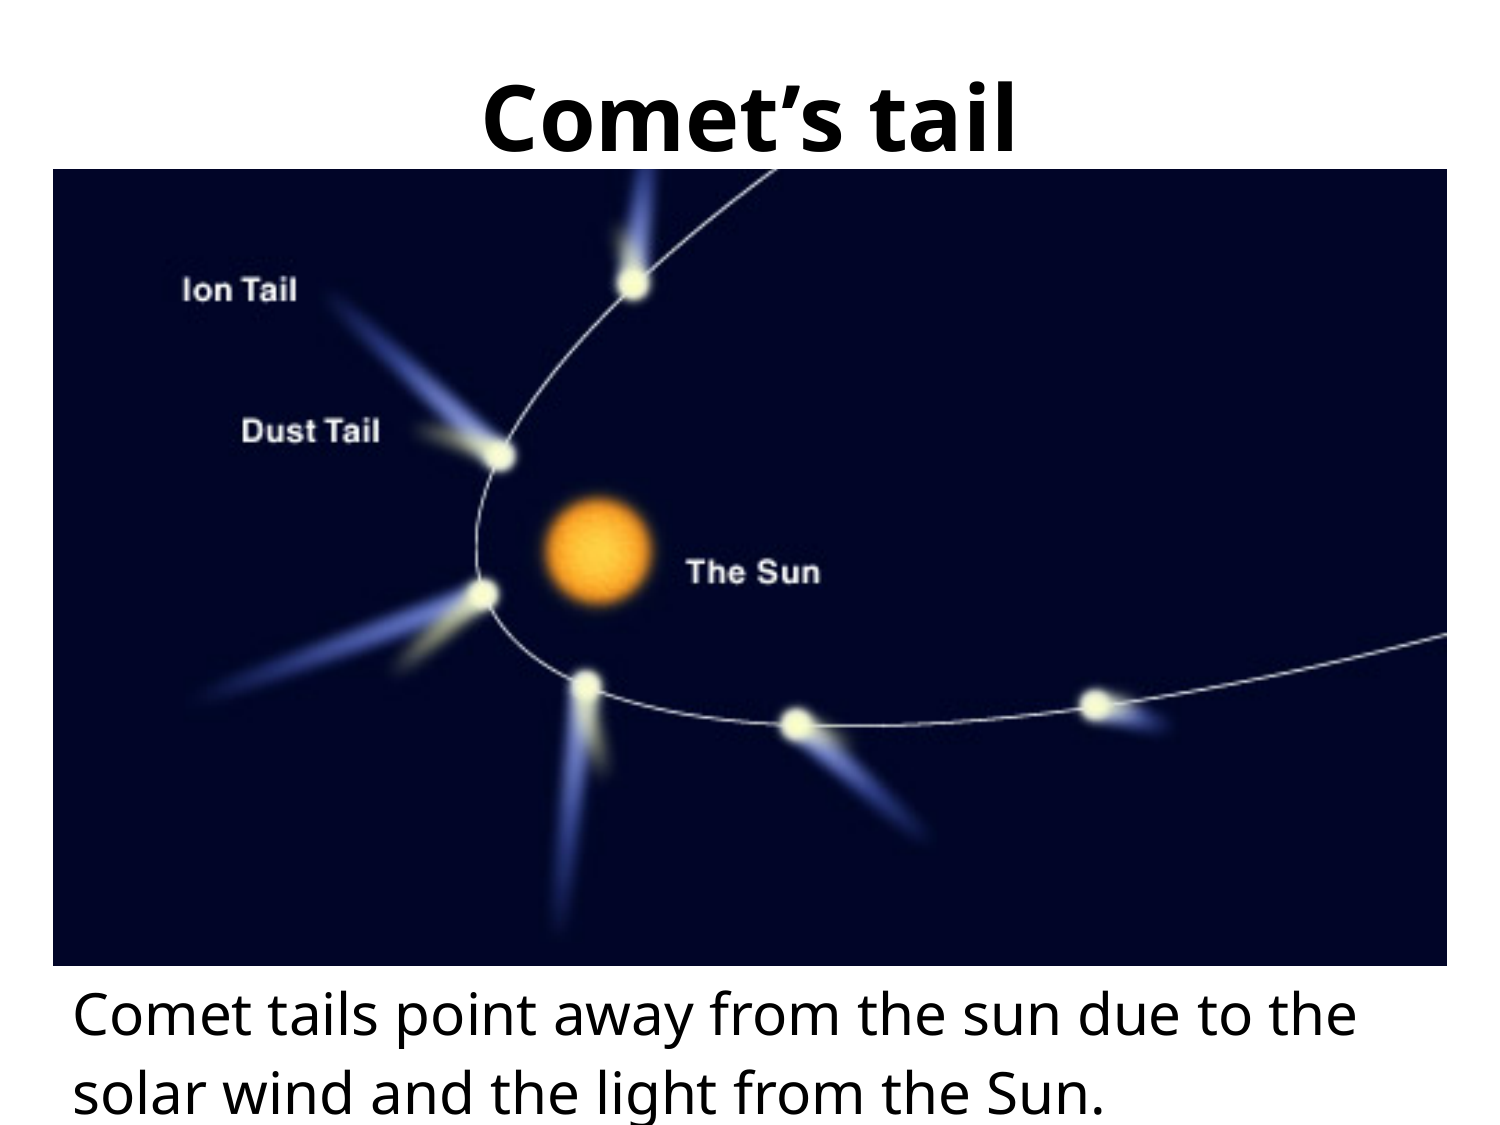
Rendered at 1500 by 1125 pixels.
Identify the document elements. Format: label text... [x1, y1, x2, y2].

title Comet’s tail [30, 62, 1471, 170]
picture [53, 170, 1447, 966]
text_box Comet tails point away from the sun due to the solar wind and the light from the Sun. [57, 965, 1484, 1117]
